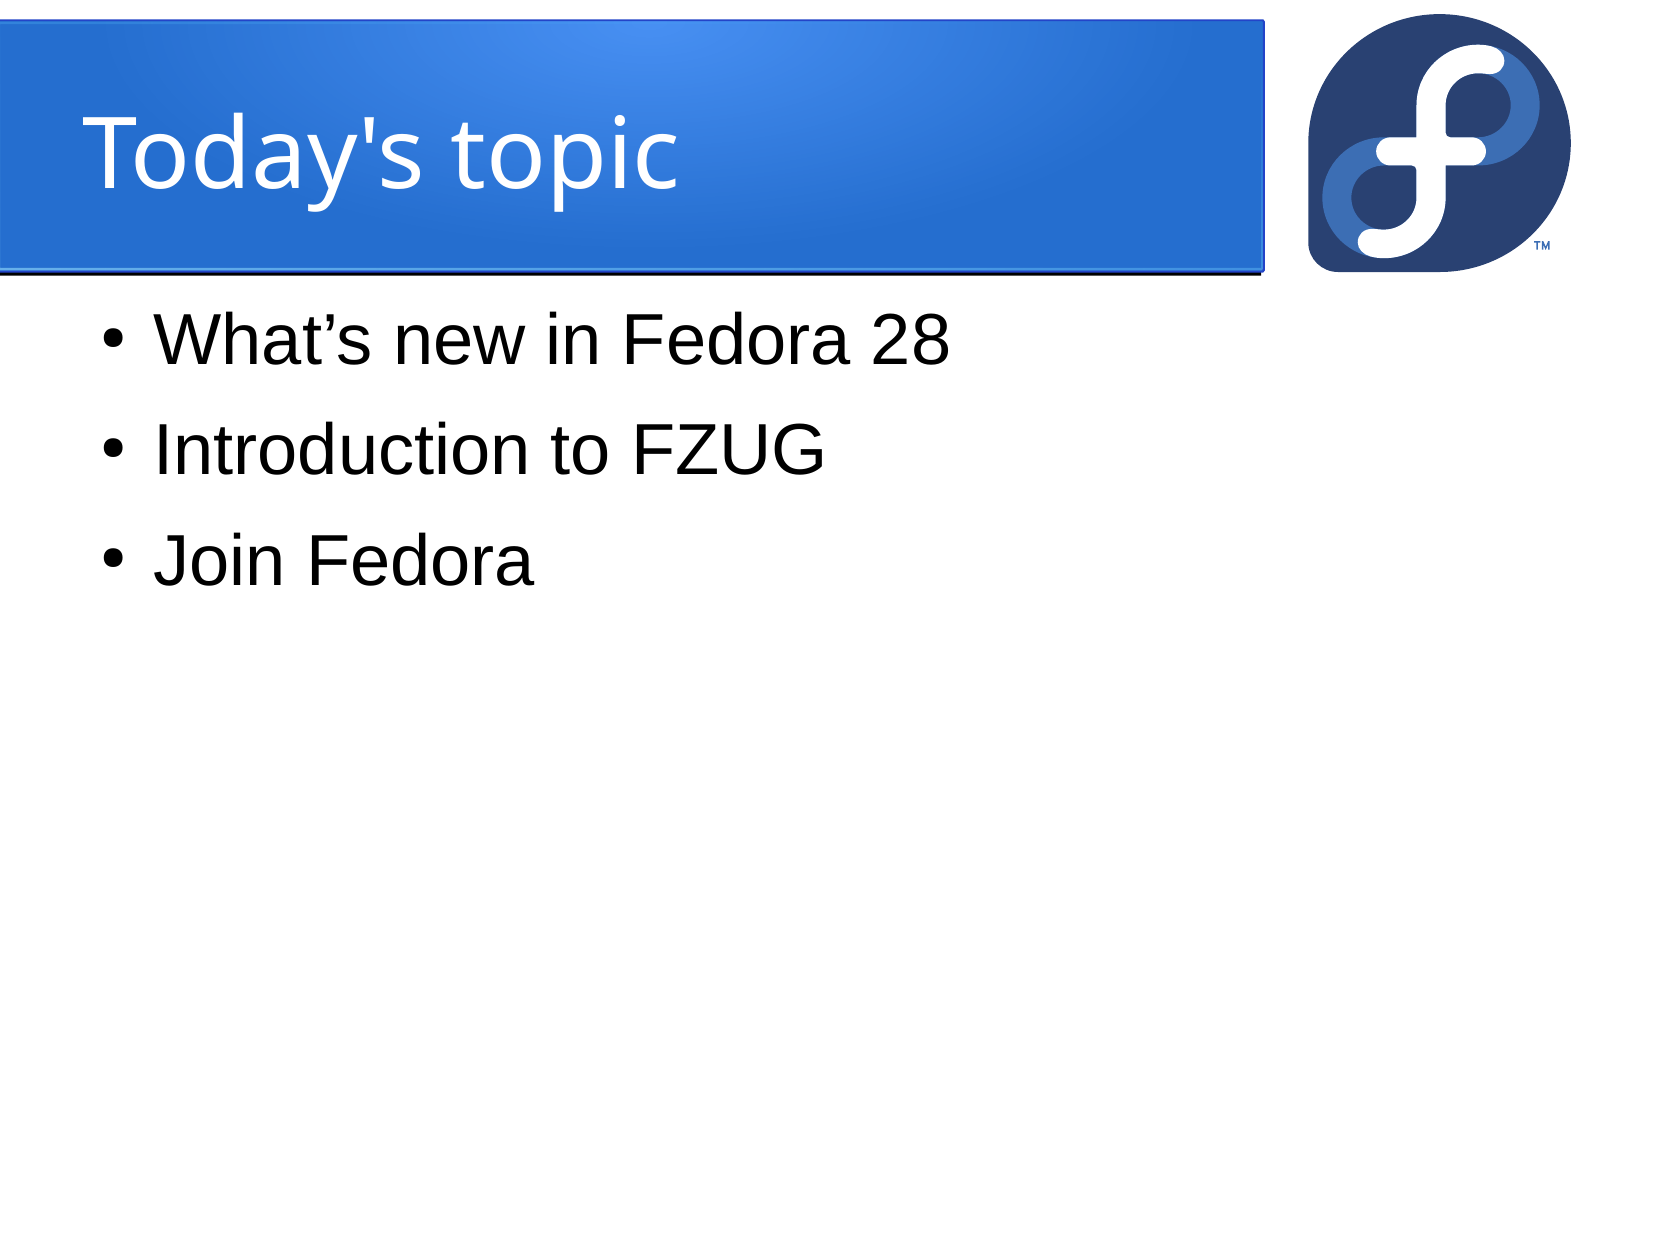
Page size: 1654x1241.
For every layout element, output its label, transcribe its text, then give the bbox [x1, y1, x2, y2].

title Today's topic [82, 47, 1235, 252]
list What’s new in Fedora 28 Introduction to FZUG Join Fedora [82, 299, 1571, 1019]
